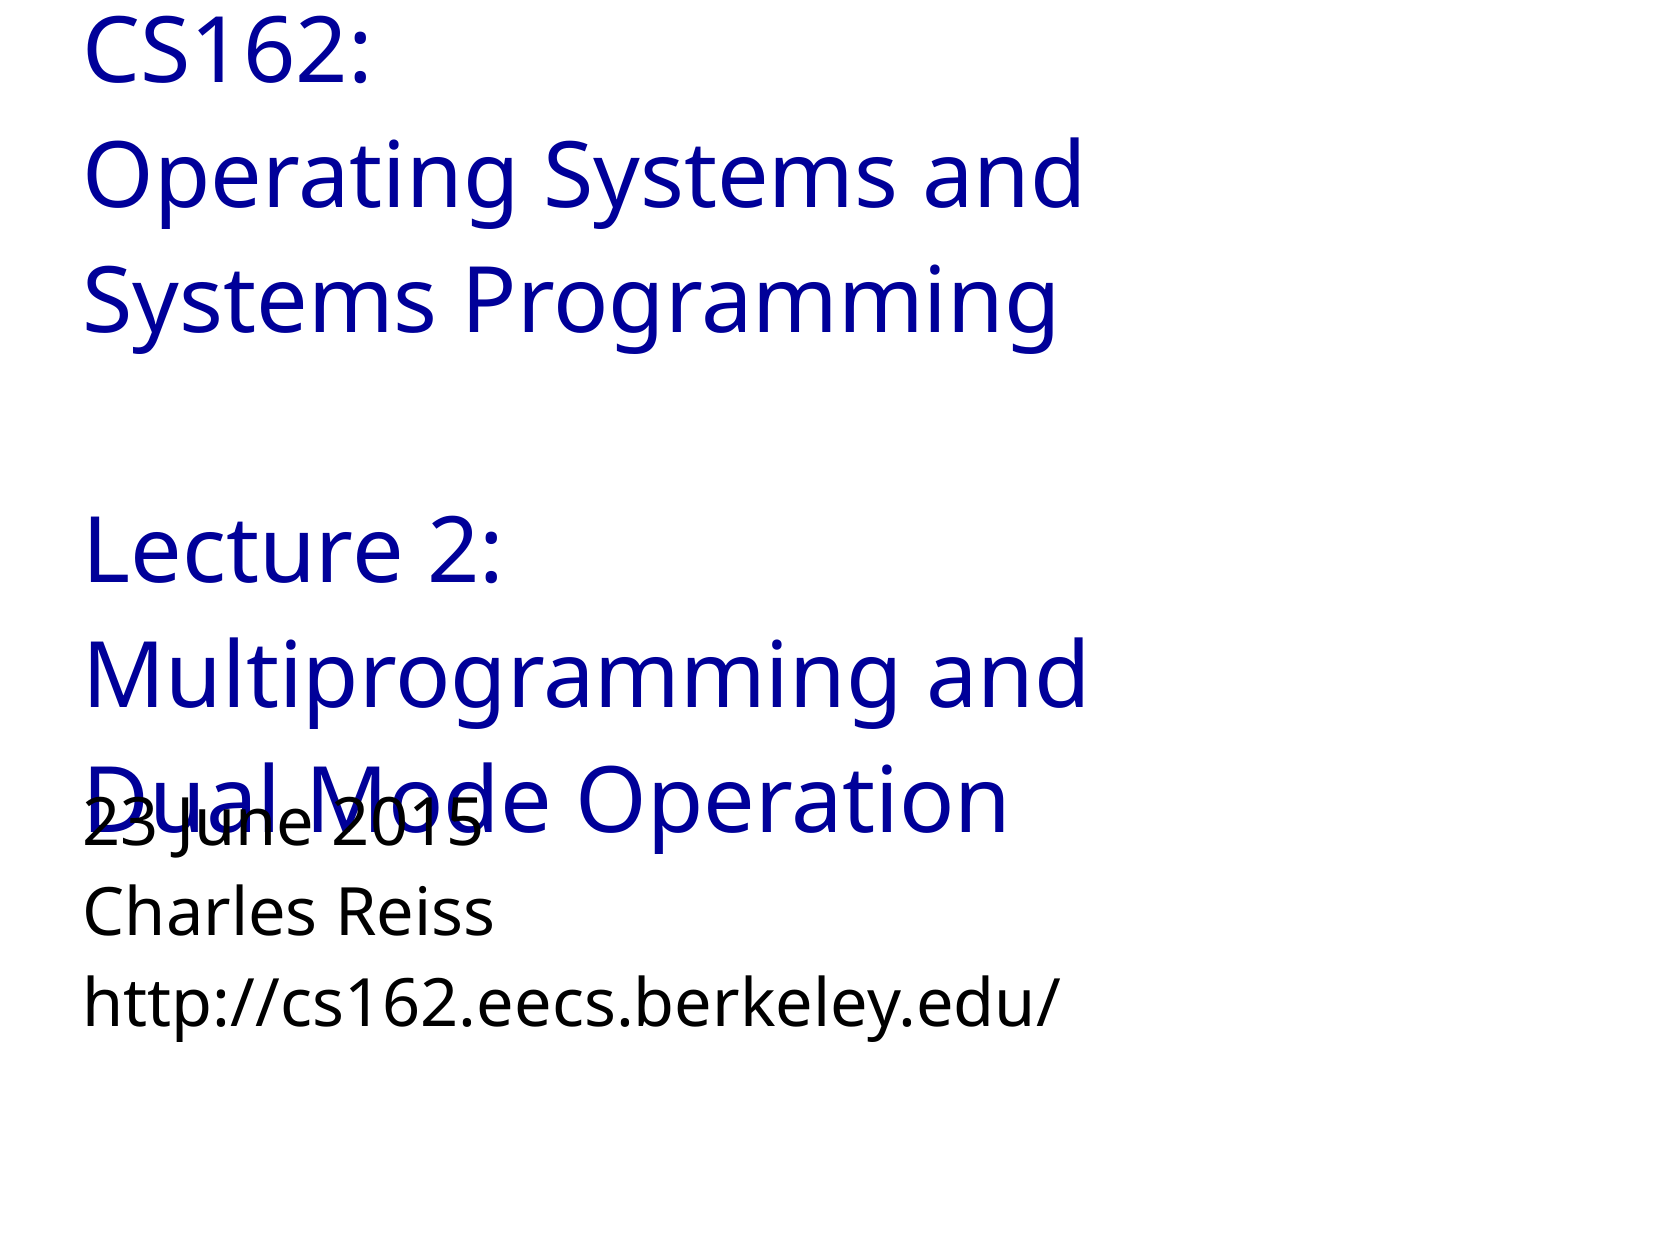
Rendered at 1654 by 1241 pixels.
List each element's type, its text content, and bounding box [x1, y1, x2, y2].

title CS162: Operating Systems and Systems Programming Lecture 2: Multiprogramming and Dual Mode Operation [82, 67, 1561, 777]
subtitle 23 June 2015 Charles Reiss http://cs162.eecs.berkeley.edu/ [82, 797, 1571, 1022]
